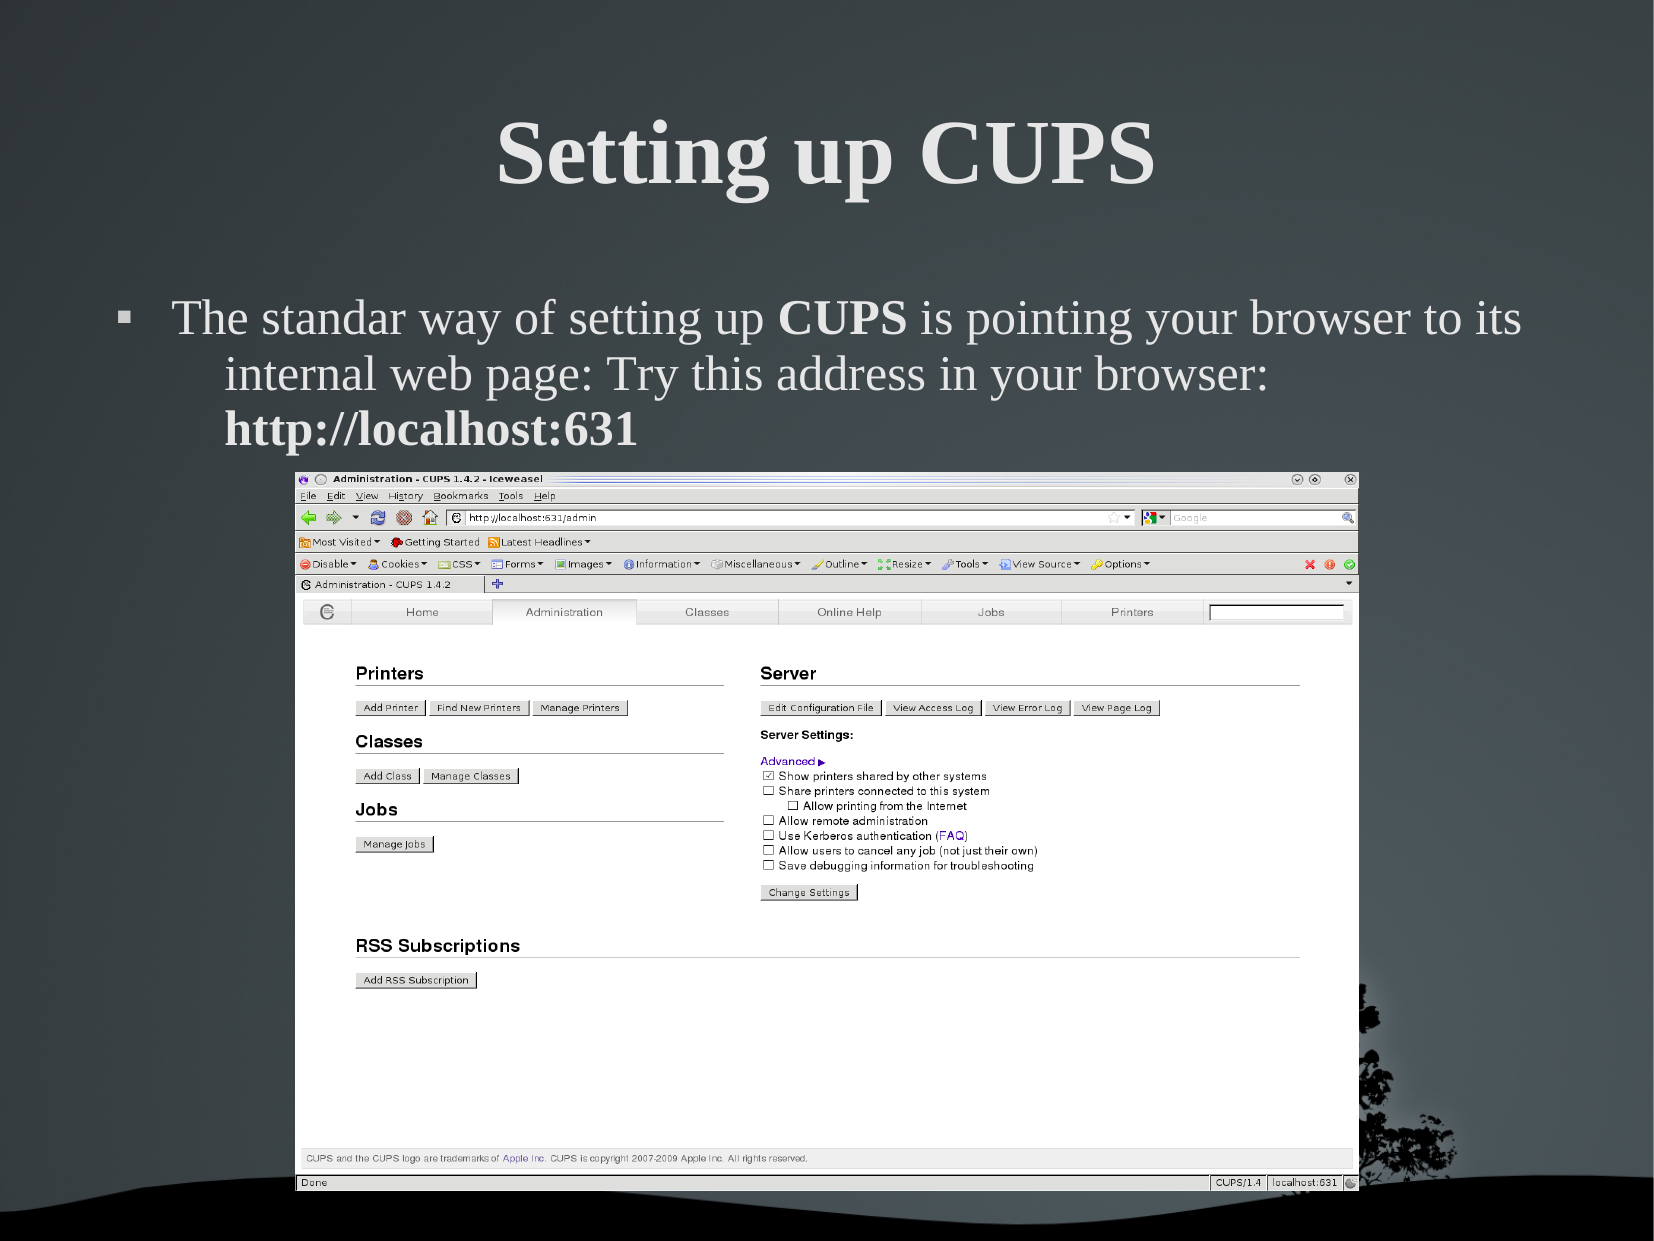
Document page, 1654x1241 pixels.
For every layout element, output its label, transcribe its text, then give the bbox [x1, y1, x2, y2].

title Setting up CUPS [82, 49, 1571, 257]
picture [0, 0, 1654, 1241]
list The standar way of setting up CUPS is pointing your browser to its internal web page: Try this address in your browser: http://localhost:631 [82, 290, 1571, 1109]
